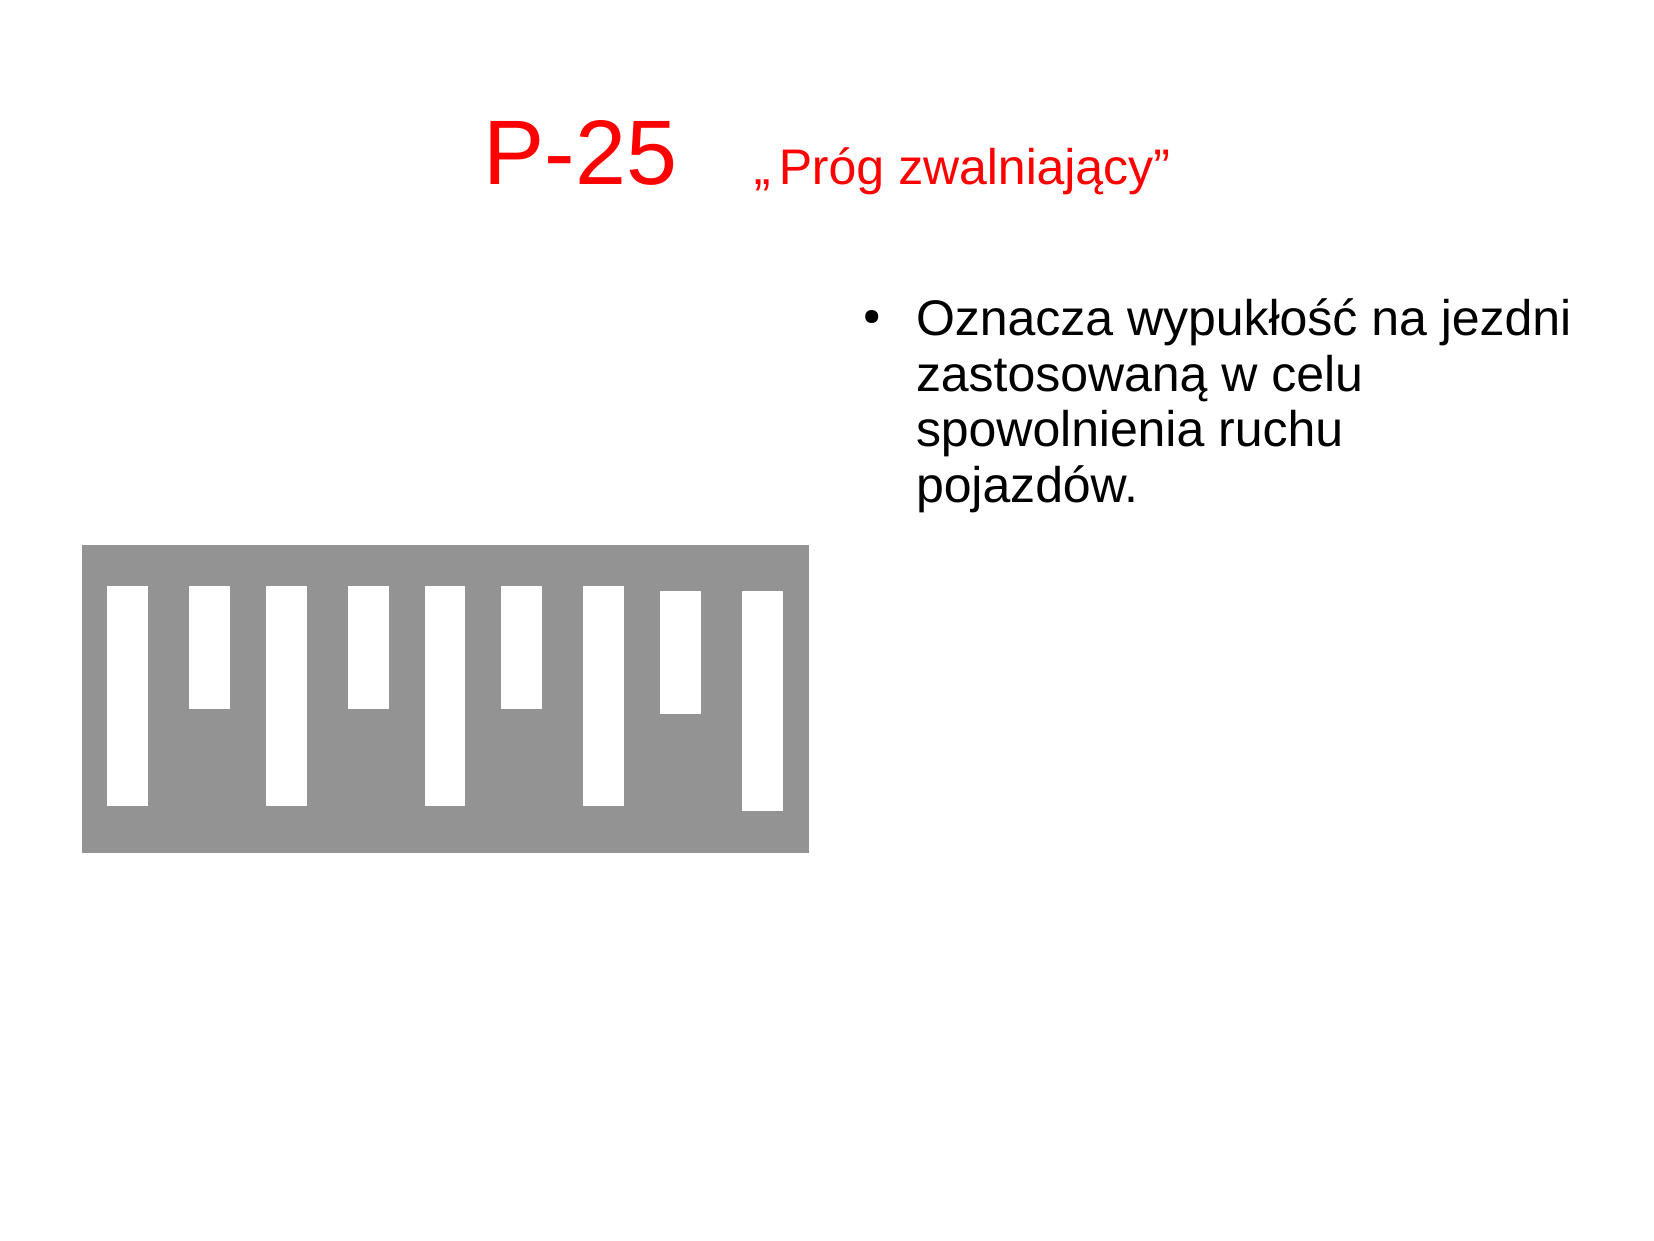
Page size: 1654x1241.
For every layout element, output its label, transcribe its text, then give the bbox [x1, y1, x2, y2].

picture [82, 545, 809, 853]
title P-25 „ Próg zwalniający” [82, 56, 1571, 250]
list Oznacza wypukłość na jezdni zastosowaną w celu spowolnienia ruchu pojazdów. [845, 290, 1572, 1094]
